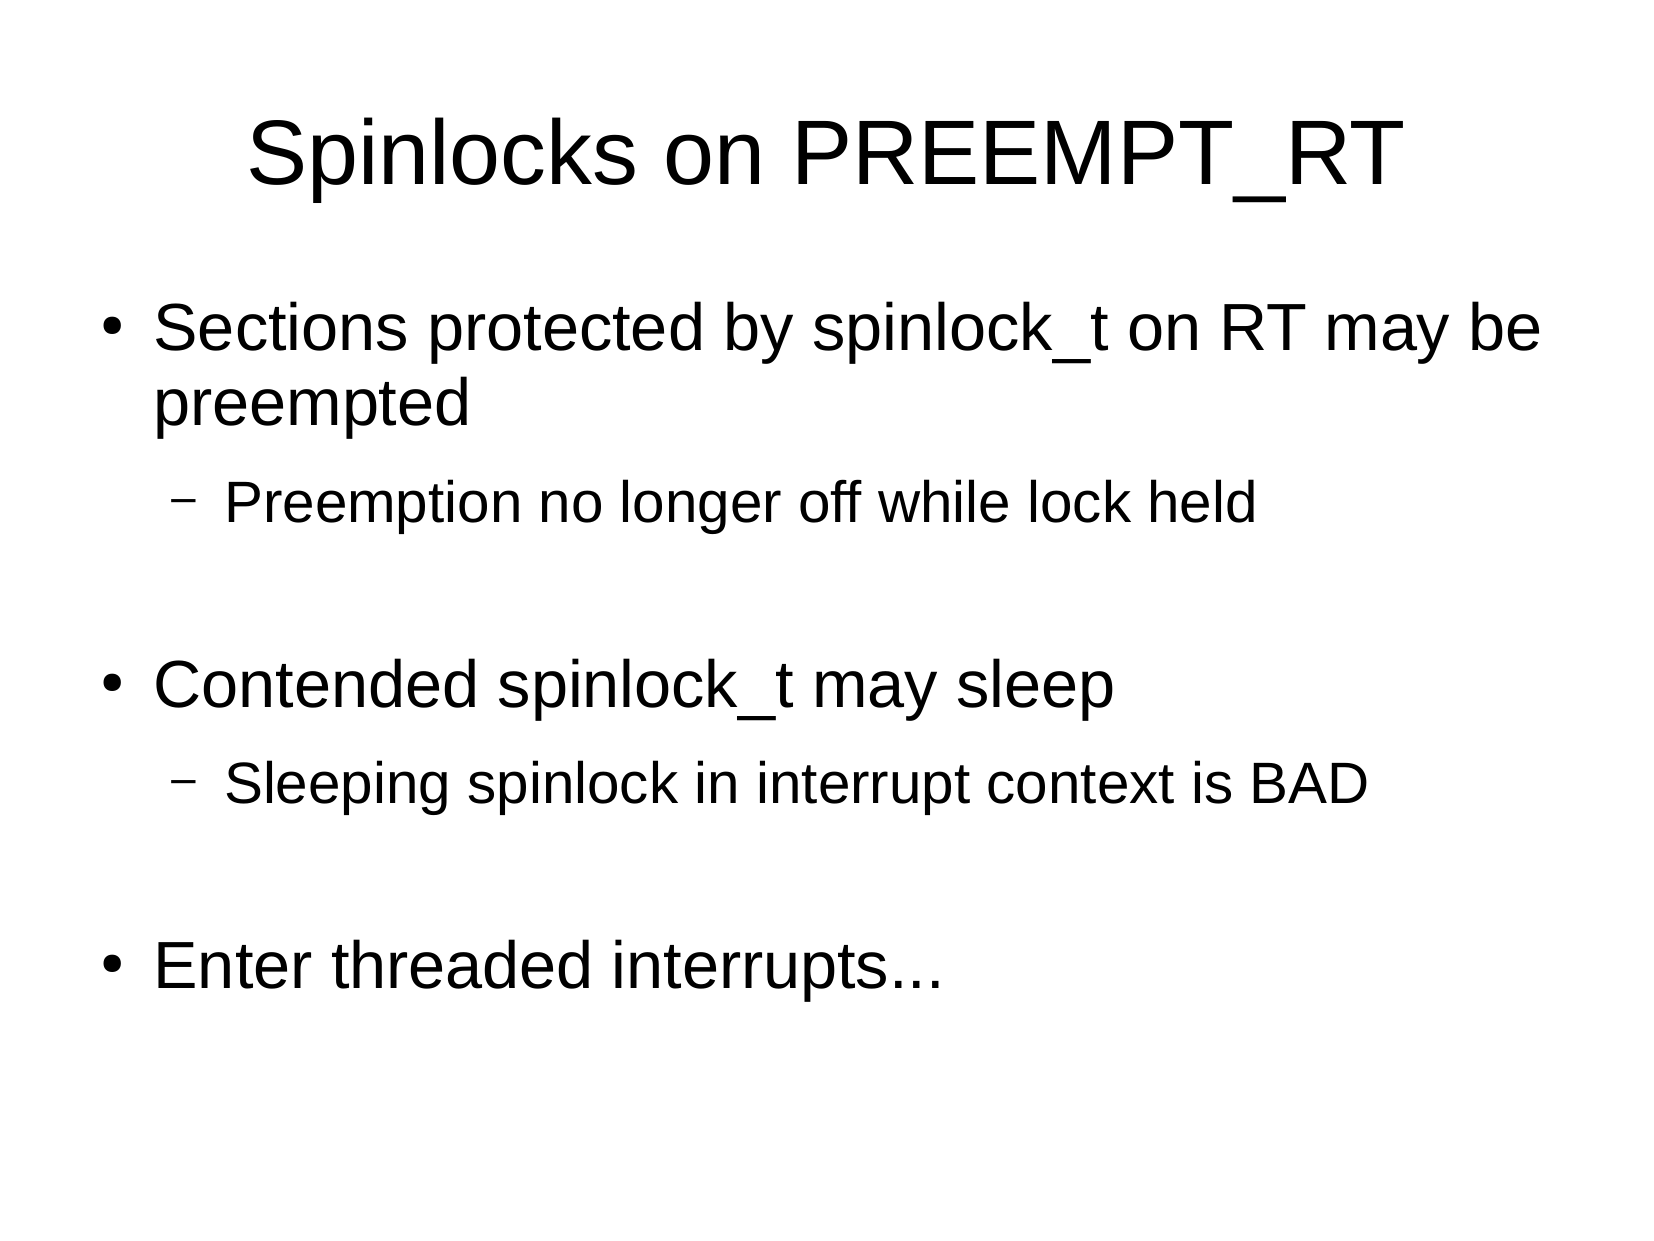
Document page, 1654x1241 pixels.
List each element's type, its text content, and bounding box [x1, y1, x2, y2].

list Sections protected by spinlock_t on RT may be preempted Preemption no longer off while lock held Contended spinlock_t may sleep Sleeping spinlock in interrupt context is BAD Enter threaded interrupts... [82, 290, 1571, 1010]
title Spinlocks on PREEMPT_RT [82, 49, 1571, 257]
